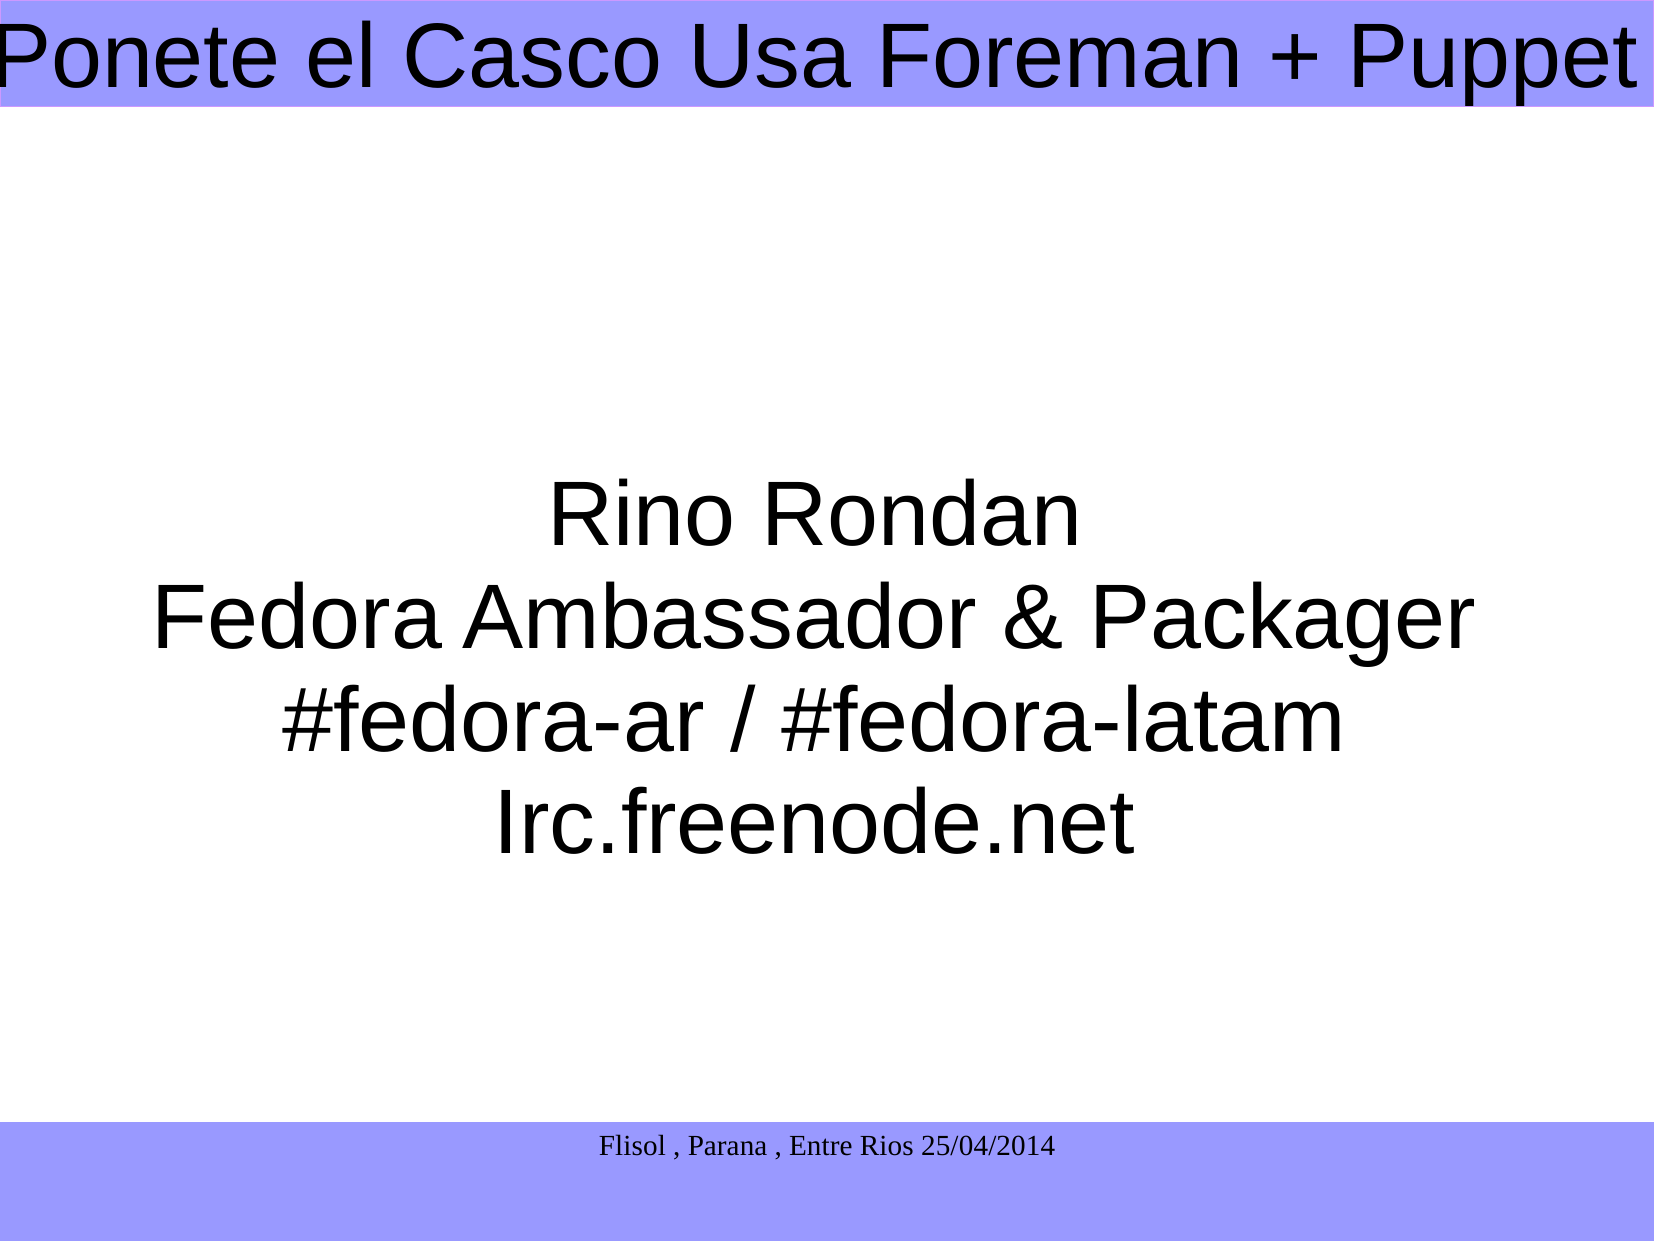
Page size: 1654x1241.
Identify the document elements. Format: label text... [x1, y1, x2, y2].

title Ponete el Casco Usa Foreman + Puppet [0, 0, 1654, 160]
subtitle Rino Rondan Fedora Ambassador & Packager #fedora-ar / #fedora-latam Irc.freenode.net [70, 308, 1559, 1028]
